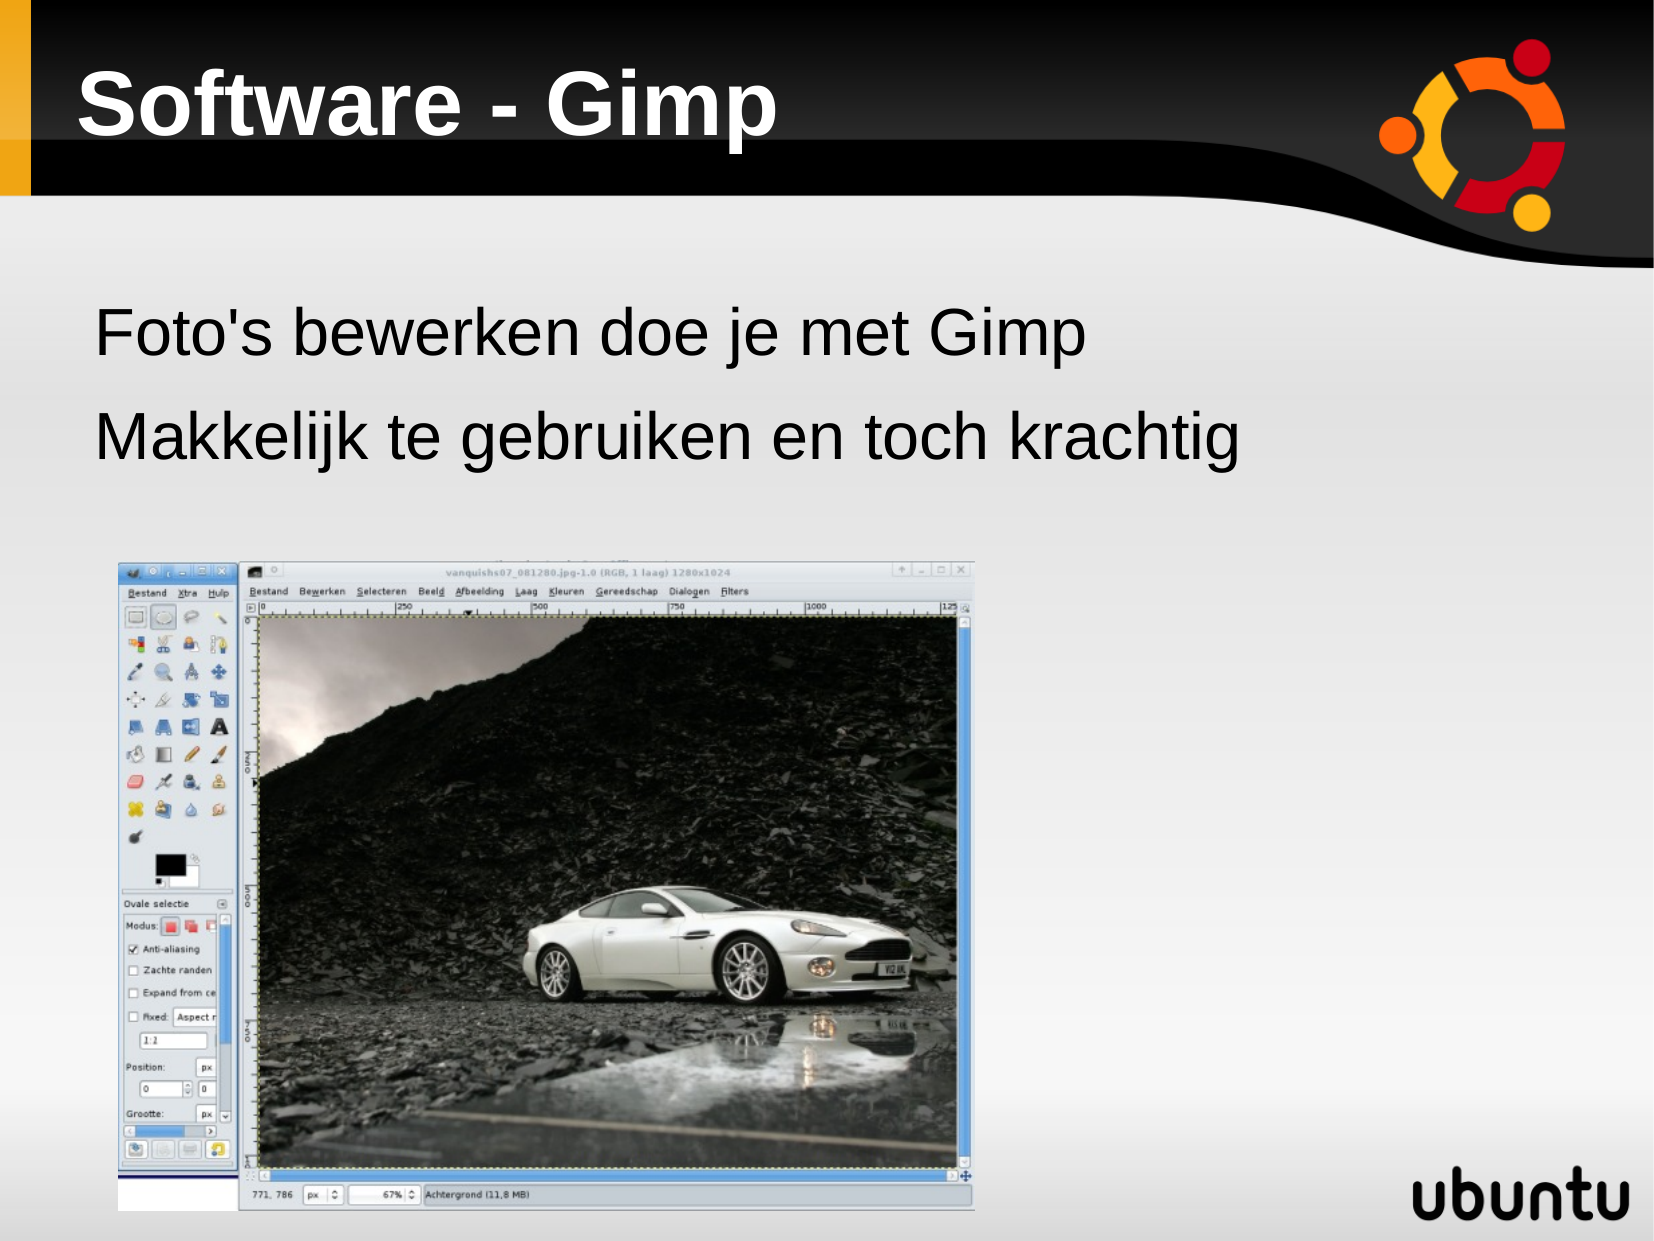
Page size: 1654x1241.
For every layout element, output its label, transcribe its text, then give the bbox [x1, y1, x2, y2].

title Software - Gimp [76, 0, 1565, 208]
picture [0, 0, 1654, 1241]
list Foto's bewerken doe je met Gimp Makkelijk te gebruiken en toch krachtig [76, 295, 1565, 532]
